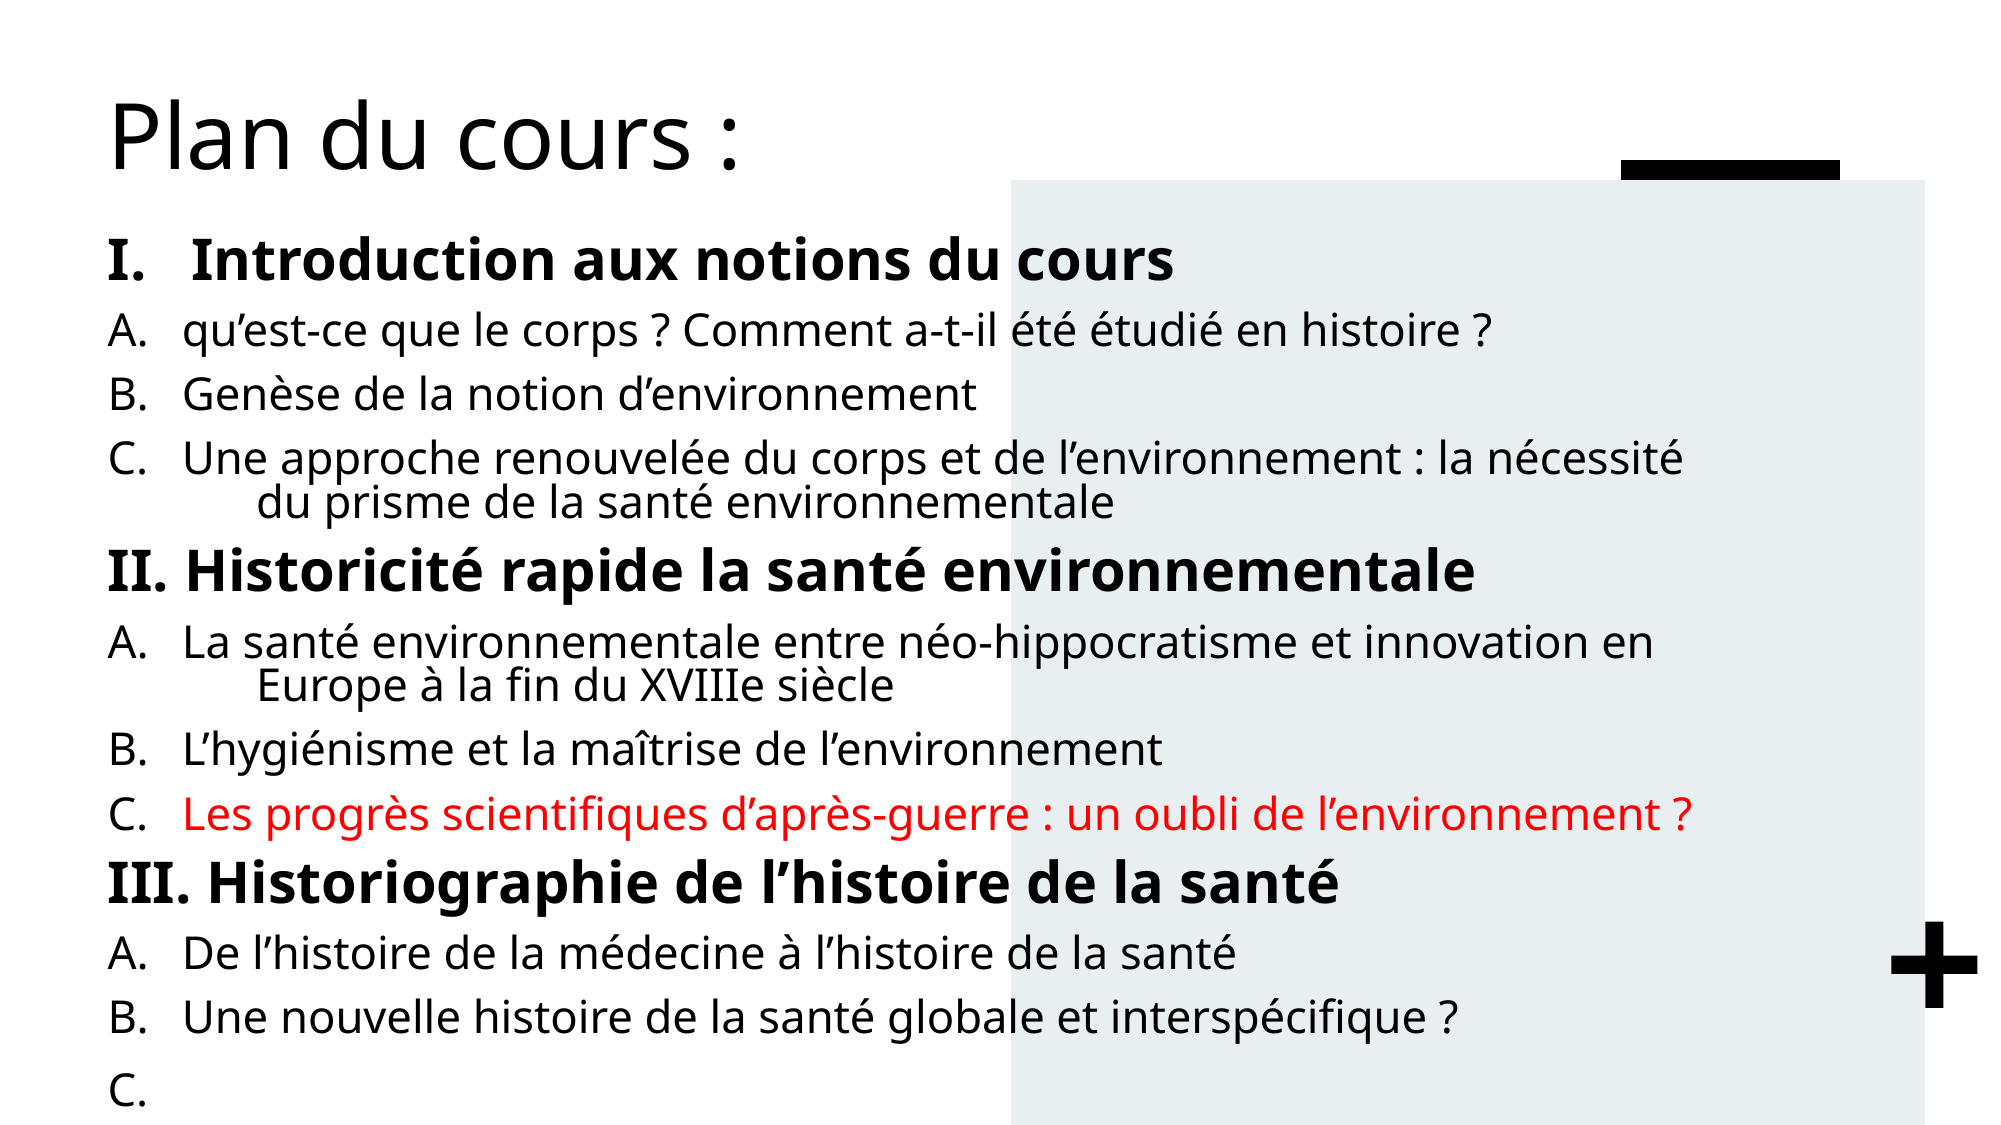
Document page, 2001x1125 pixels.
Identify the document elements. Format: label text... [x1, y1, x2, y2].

title Plan du cours : [92, 70, 1449, 228]
list Introduction aux notions du cours qu’est-ce que le corps ? Comment a-t-il été étudié en histoire ? Genèse de la notion d’environnement Une approche renouvelée du corps et de l’environnement : la nécessité du prisme de la santé environnementale II. Historicité rapide la santé environnementale La santé environnementale entre néo-hippocratisme et innovation en Europe à la fin du XVIIIe siècle L’hygiénisme et la maîtrise de l’environnement Les progrès scientifiques d’après-guerre : un oubli de l’environnement ? III. Historiographie de l’histoire de la santé De l’histoire de la médecine à l’histoire de la santé Une nouvelle histoire de la santé globale et interspécifique ? [92, 228, 1724, 1093]
